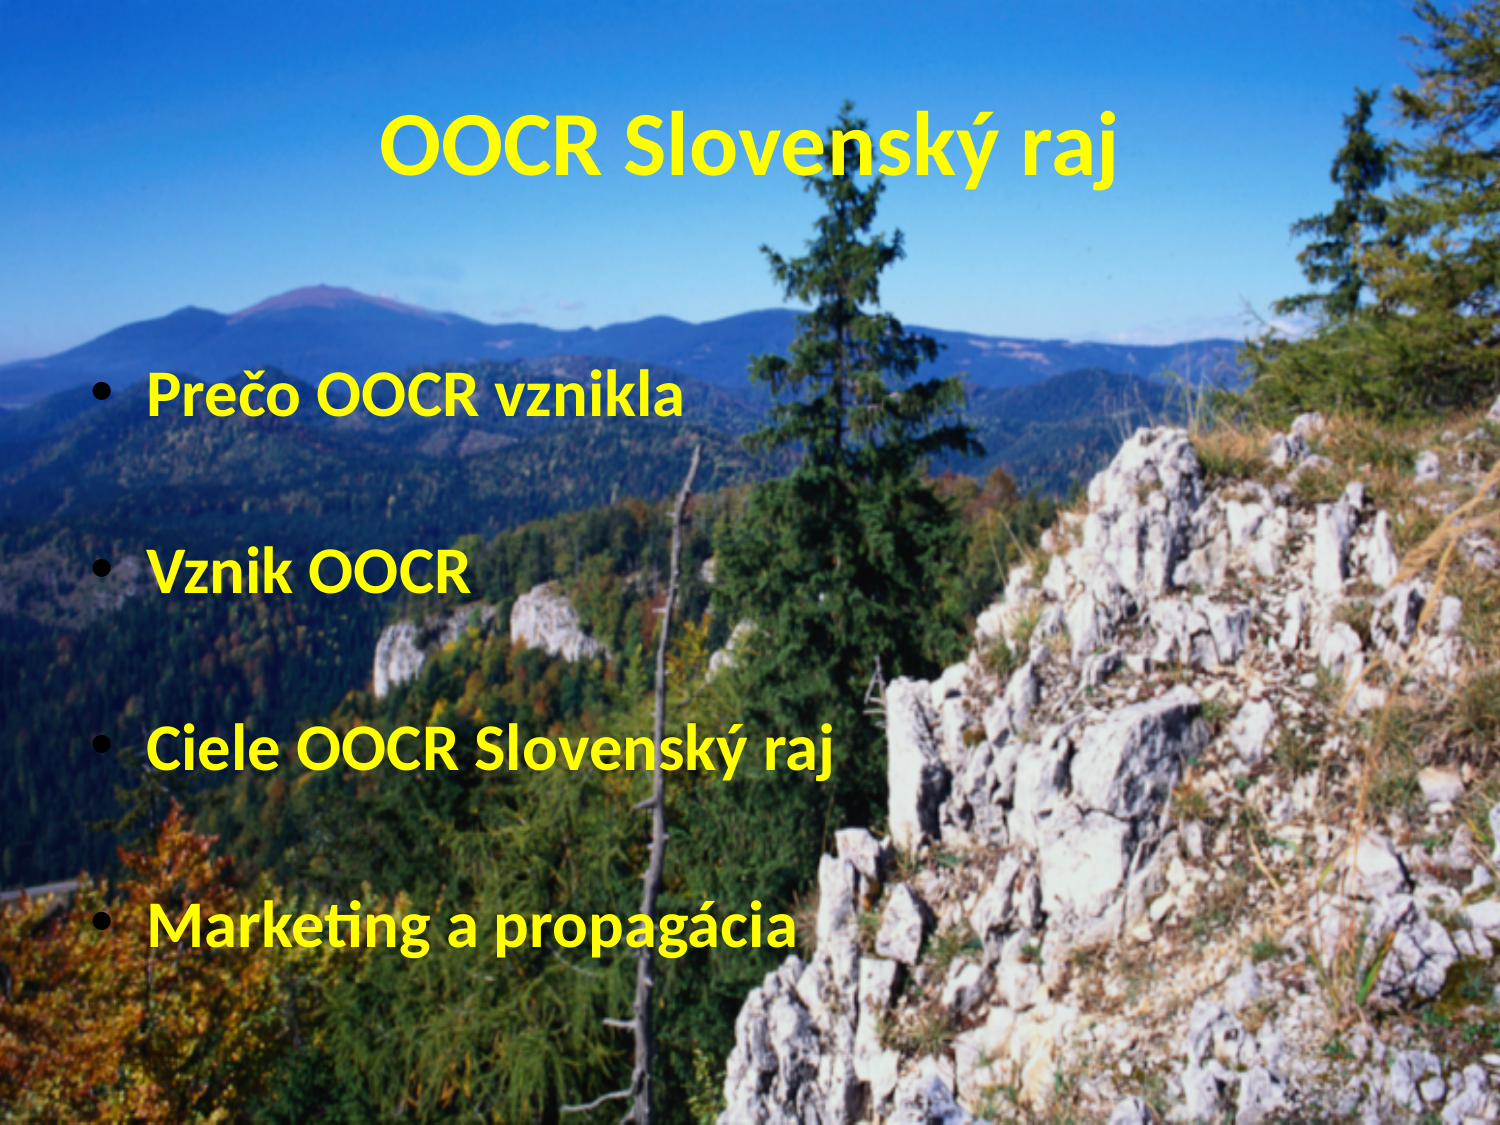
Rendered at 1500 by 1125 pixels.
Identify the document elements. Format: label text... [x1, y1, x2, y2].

picture [0, 0, 1500, 1125]
title OOCR Slovenský raj [75, 45, 1426, 233]
list Prečo OOCR vznikla Vznik OOCR Ciele OOCR Slovenský raj Marketing a propagácia [75, 262, 1426, 1005]
